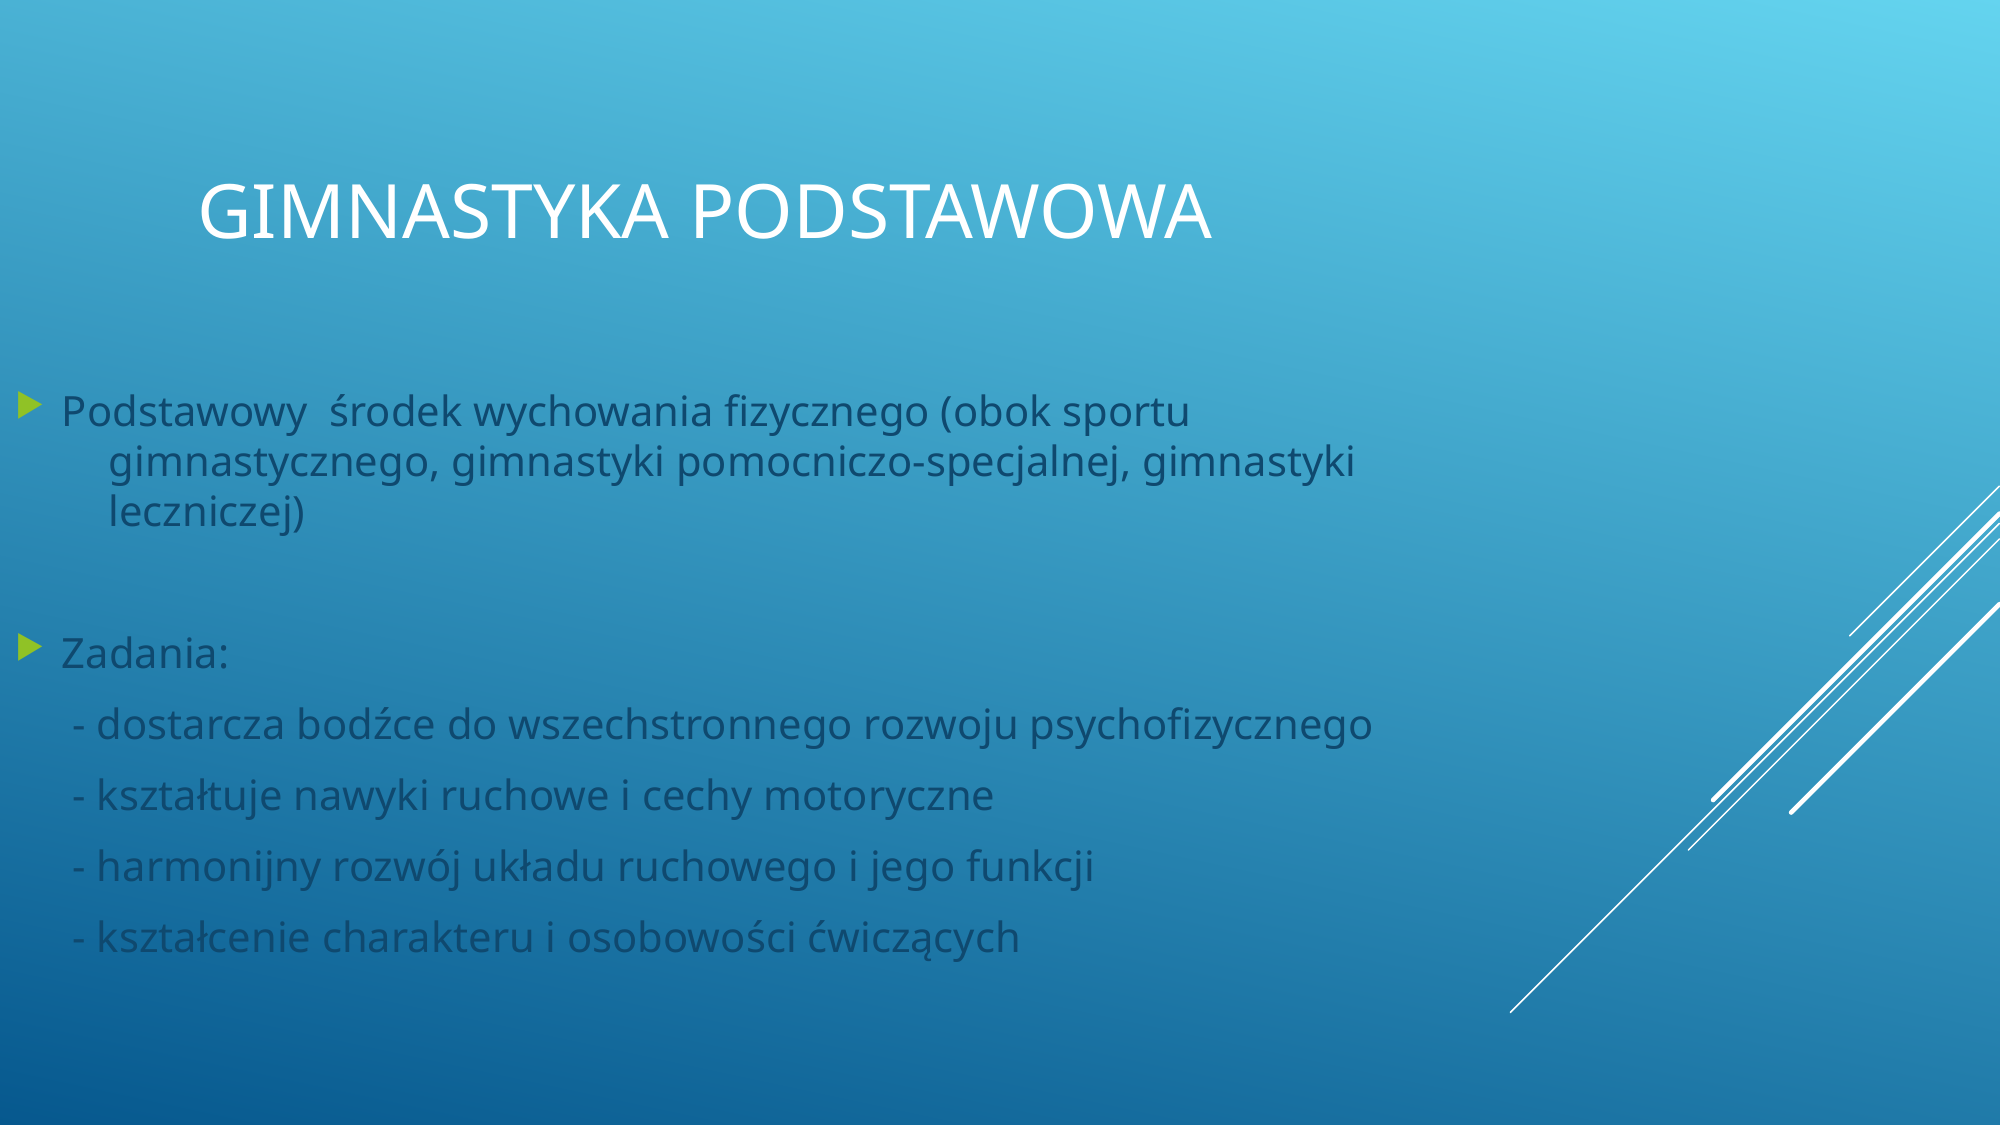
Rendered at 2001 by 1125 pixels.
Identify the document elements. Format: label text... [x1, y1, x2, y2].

title GIMNASTYKA PODSTAWOWA [0, 99, 1411, 317]
list Podstawowy środek wychowania fizycznego (obok sportu gimnastycznego, gimnastyki pomocniczo-specjalnej, gimnastyki leczniczej) Zadania: - dostarcza bodźce do wszechstronnego rozwoju psychofizycznego - kształtuje nawyki ruchowe i cechy motoryczne - harmonijny rozwój układu ruchowego i jego funkcji - kształcenie charakteru i osobowości ćwiczących [0, 354, 1411, 991]
